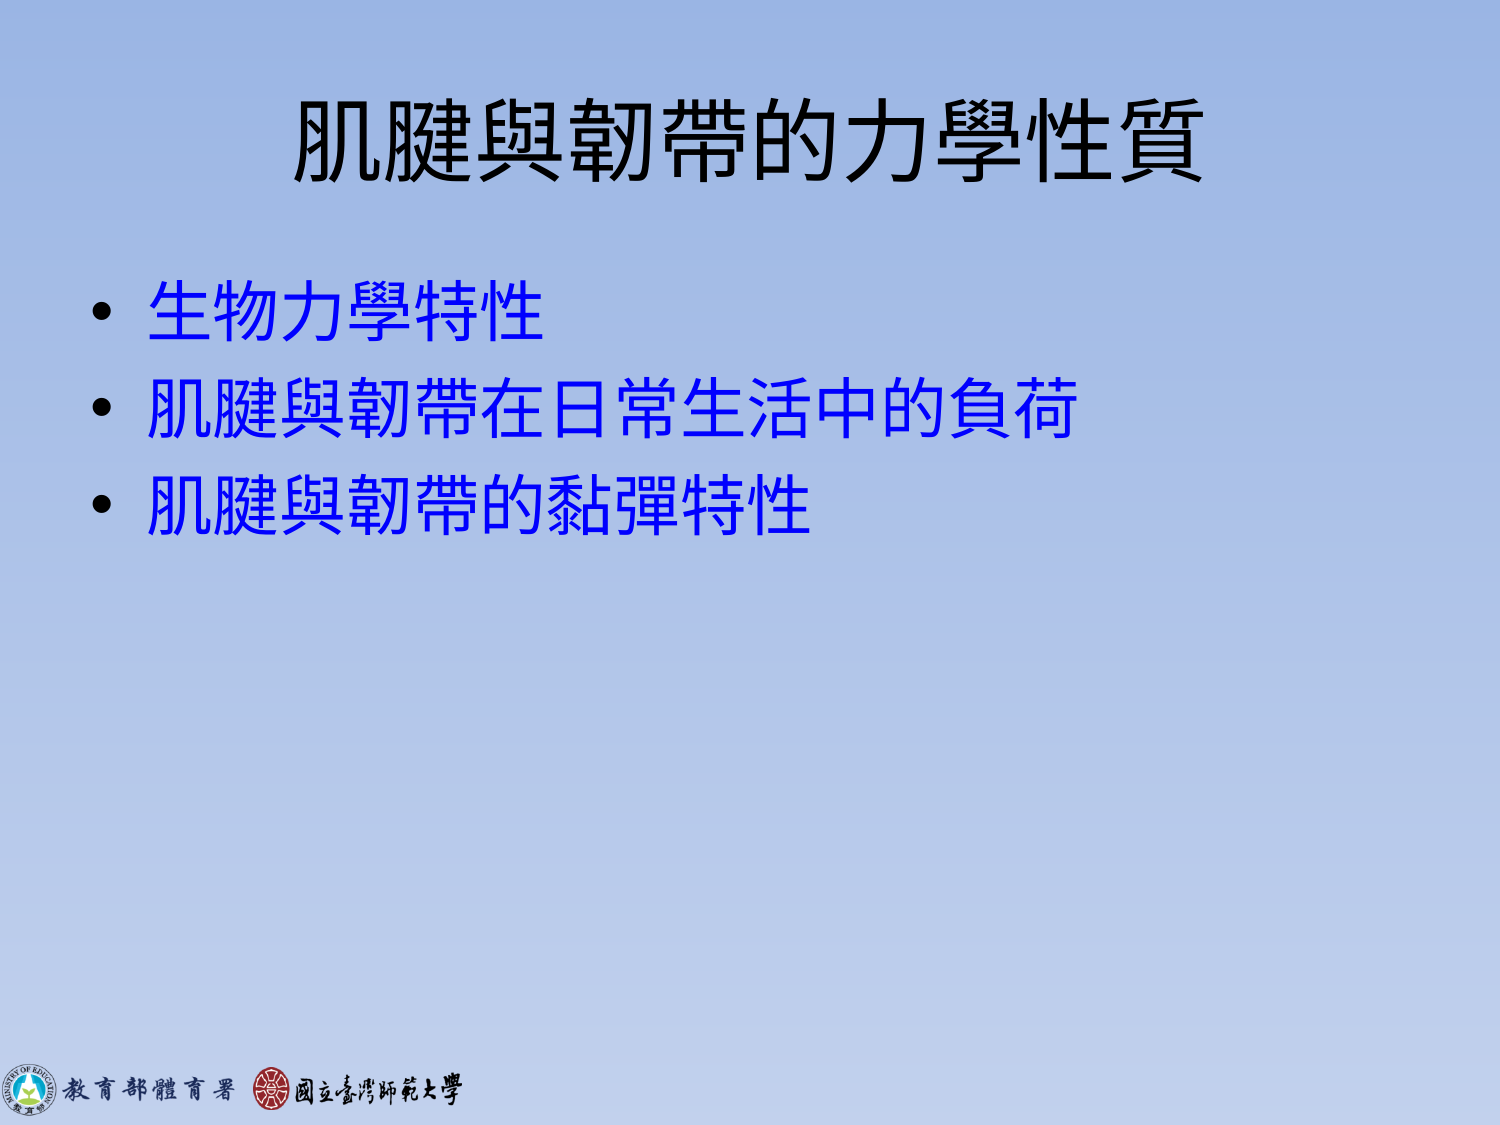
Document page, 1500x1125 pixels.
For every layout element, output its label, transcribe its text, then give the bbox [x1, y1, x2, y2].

title 肌腱與韌帶的力學性質 [75, 45, 1426, 233]
list 生物力學特性 肌腱與韌帶在日常生活中的負荷 肌腱與韌帶的黏彈特性 [75, 262, 1426, 1005]
